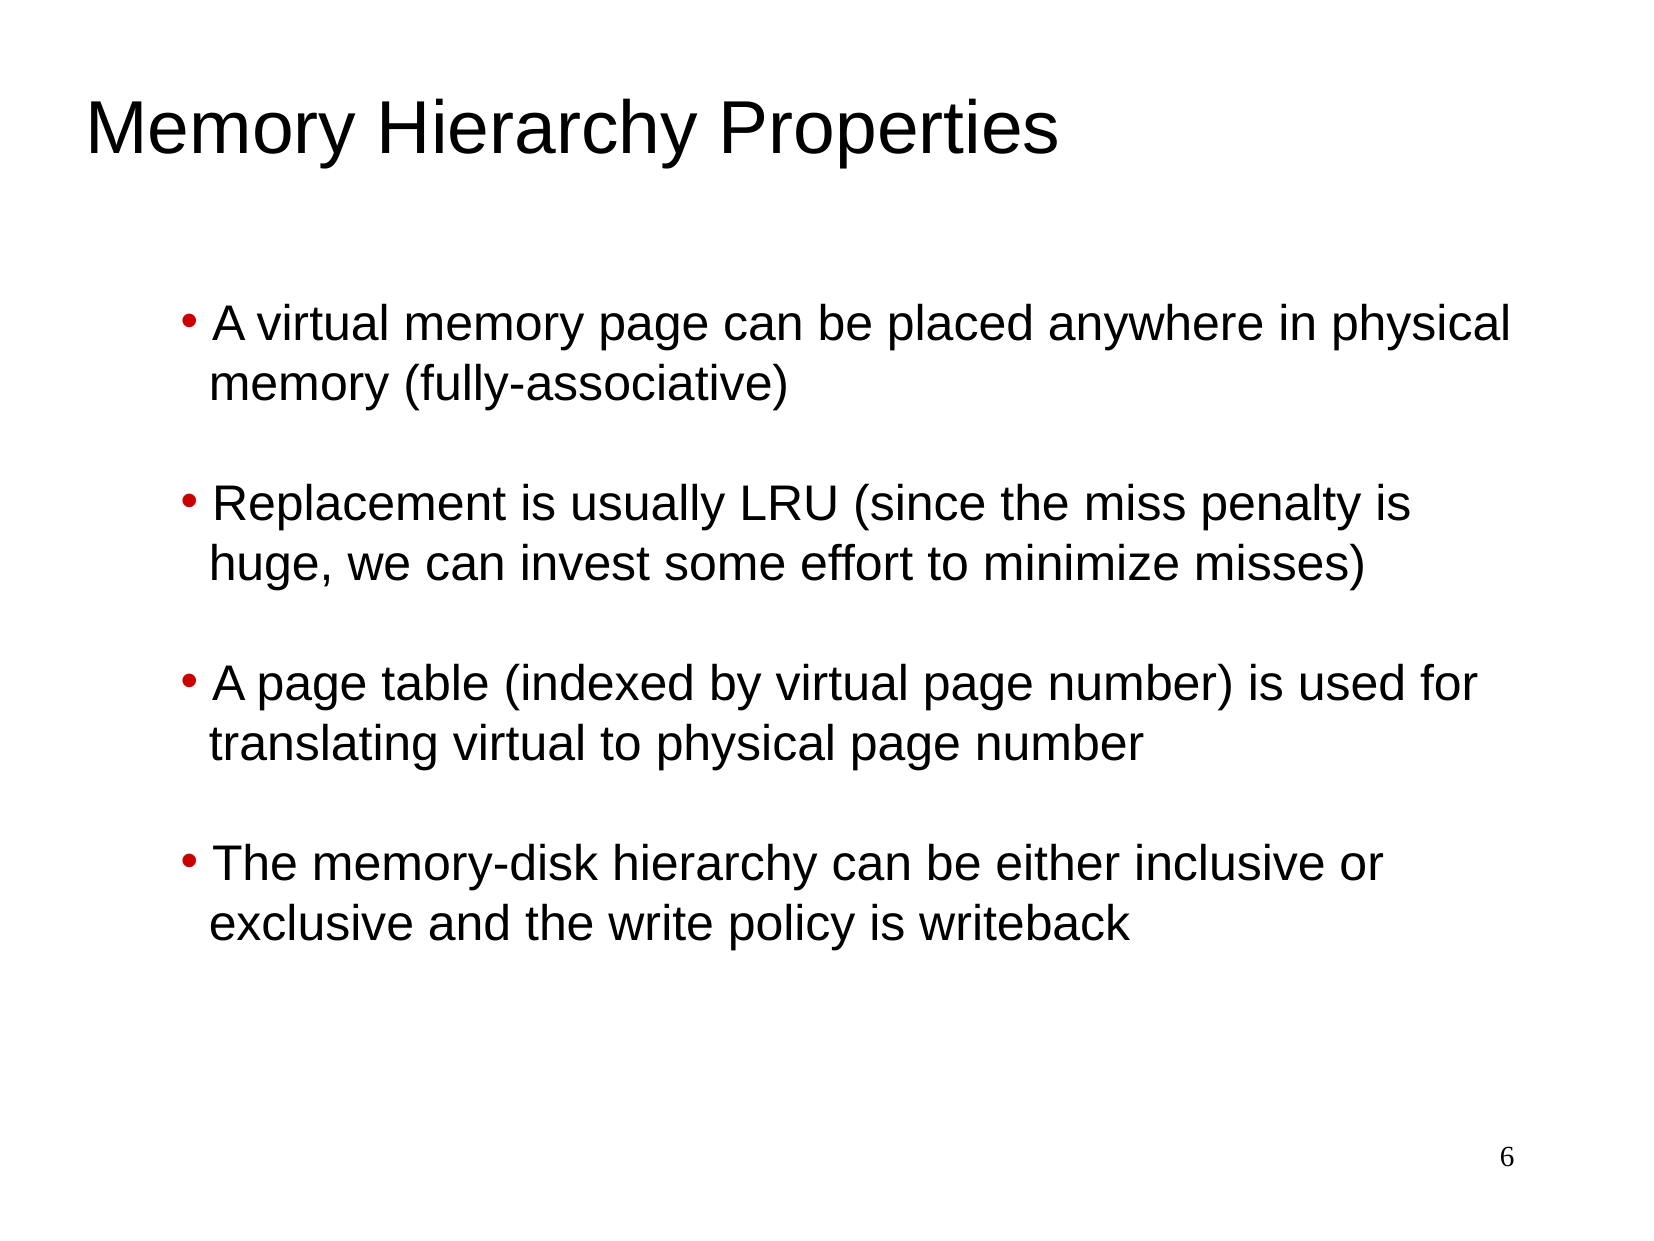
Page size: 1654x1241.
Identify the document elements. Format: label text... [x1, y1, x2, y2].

text_box Memory Hierarchy Properties [70, 71, 1077, 177]
text_box A virtual memory page can be placed anywhere in physical memory (fully-associative) Replacement is usually LRU (since the miss penalty is huge, we can invest some effort to minimize misses) A page table (indexed by virtual page number) is used for translating virtual to physical page number The memory-disk hierarchy can be either inclusive or exclusive and the write policy is writeback [165, 282, 1528, 959]
text_box <number> [1184, 1129, 1530, 1213]
